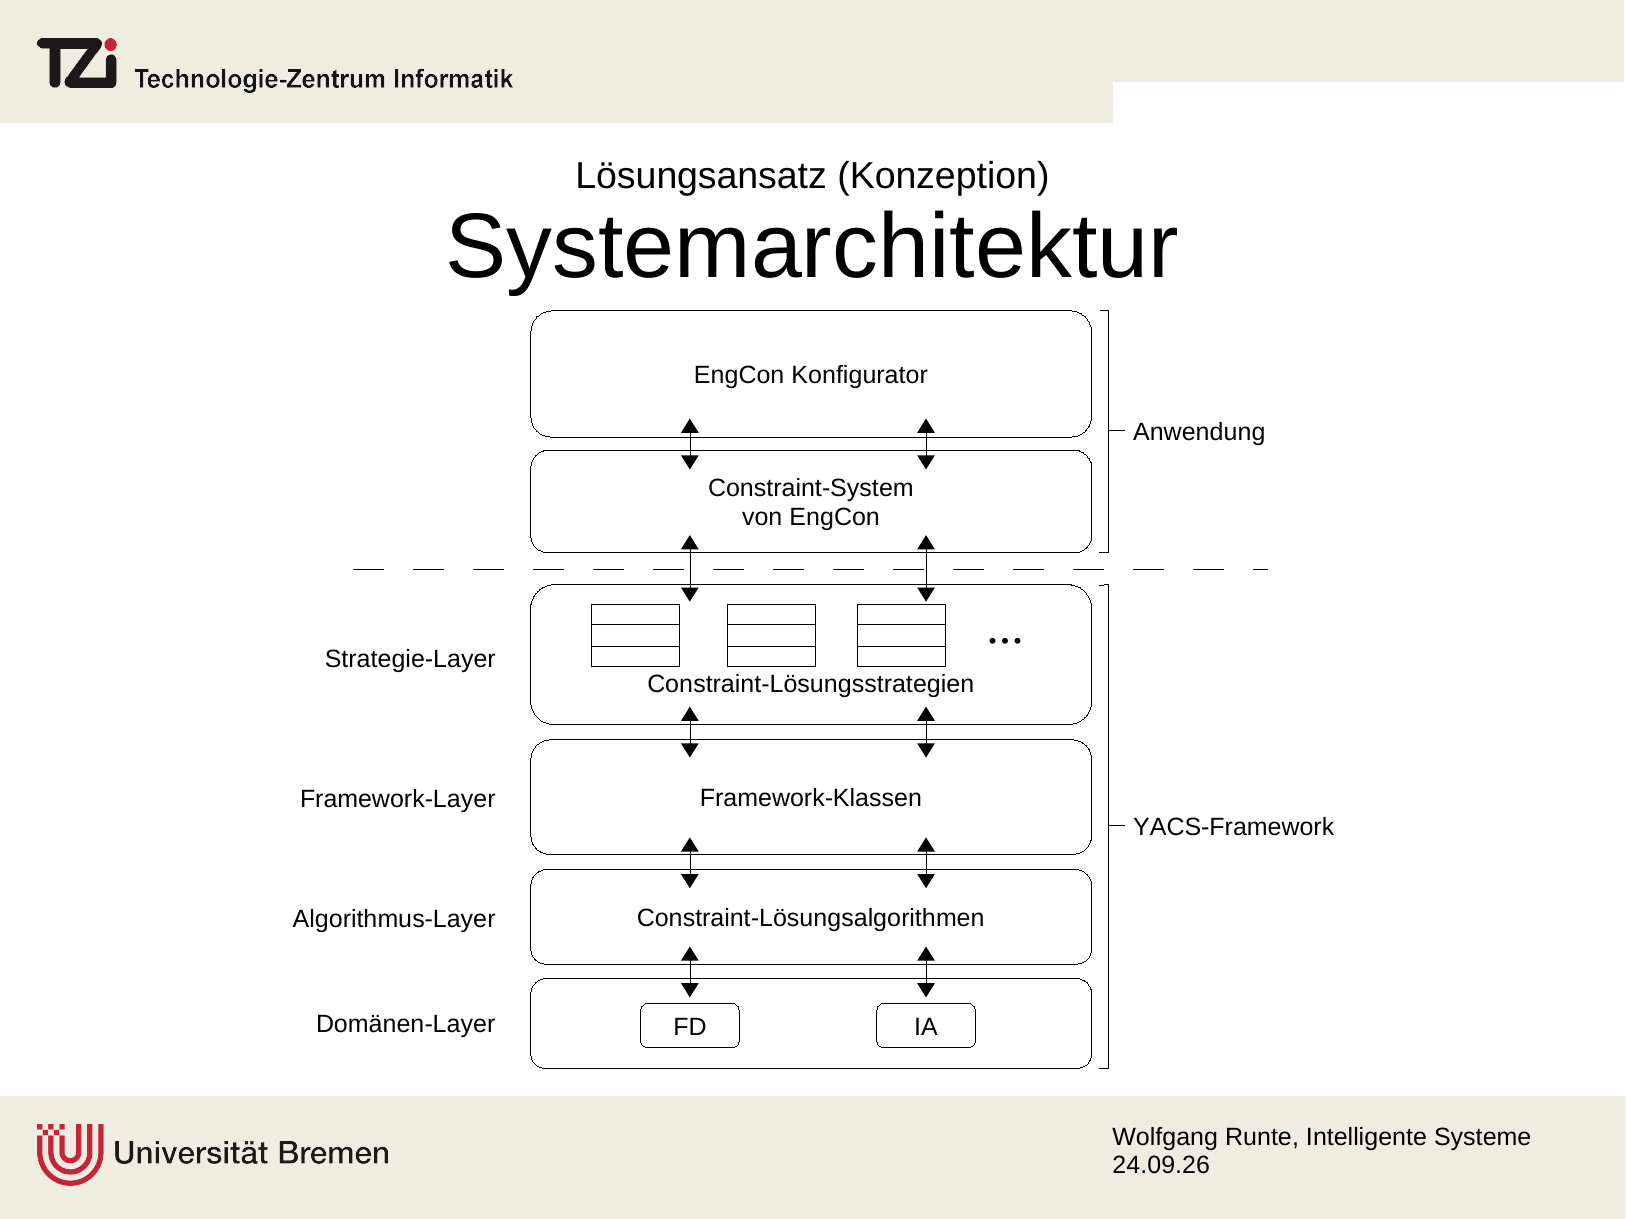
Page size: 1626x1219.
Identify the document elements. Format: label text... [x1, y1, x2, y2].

text_box EngCon Konfigurator [530, 310, 1092, 438]
text_box Constraint-Lösungsstrategien [530, 584, 1092, 725]
text_box Anwendung [1133, 415, 1266, 444]
text_box Strategie-Layer [324, 642, 496, 671]
text_box Constraint-Lösungsalgorithmen [530, 869, 1092, 965]
text_box Framework-Klassen [530, 739, 1092, 855]
text_box YACS-Framework [1133, 811, 1335, 840]
title Lösungsansatz (Konzeption) Systemarchitektur [112, 155, 1513, 401]
text_box ... [986, 596, 1024, 652]
text_box Constraint-System von EngCon [530, 450, 1092, 553]
text_box Domänen-Layer [316, 1007, 496, 1036]
text_box FD [640, 1003, 740, 1048]
text_box IA [876, 1003, 976, 1048]
picture [37, 38, 513, 93]
text_box Algorithmus-Layer [292, 902, 496, 931]
picture [37, 1124, 388, 1186]
text_box Framework-Layer [300, 782, 496, 811]
